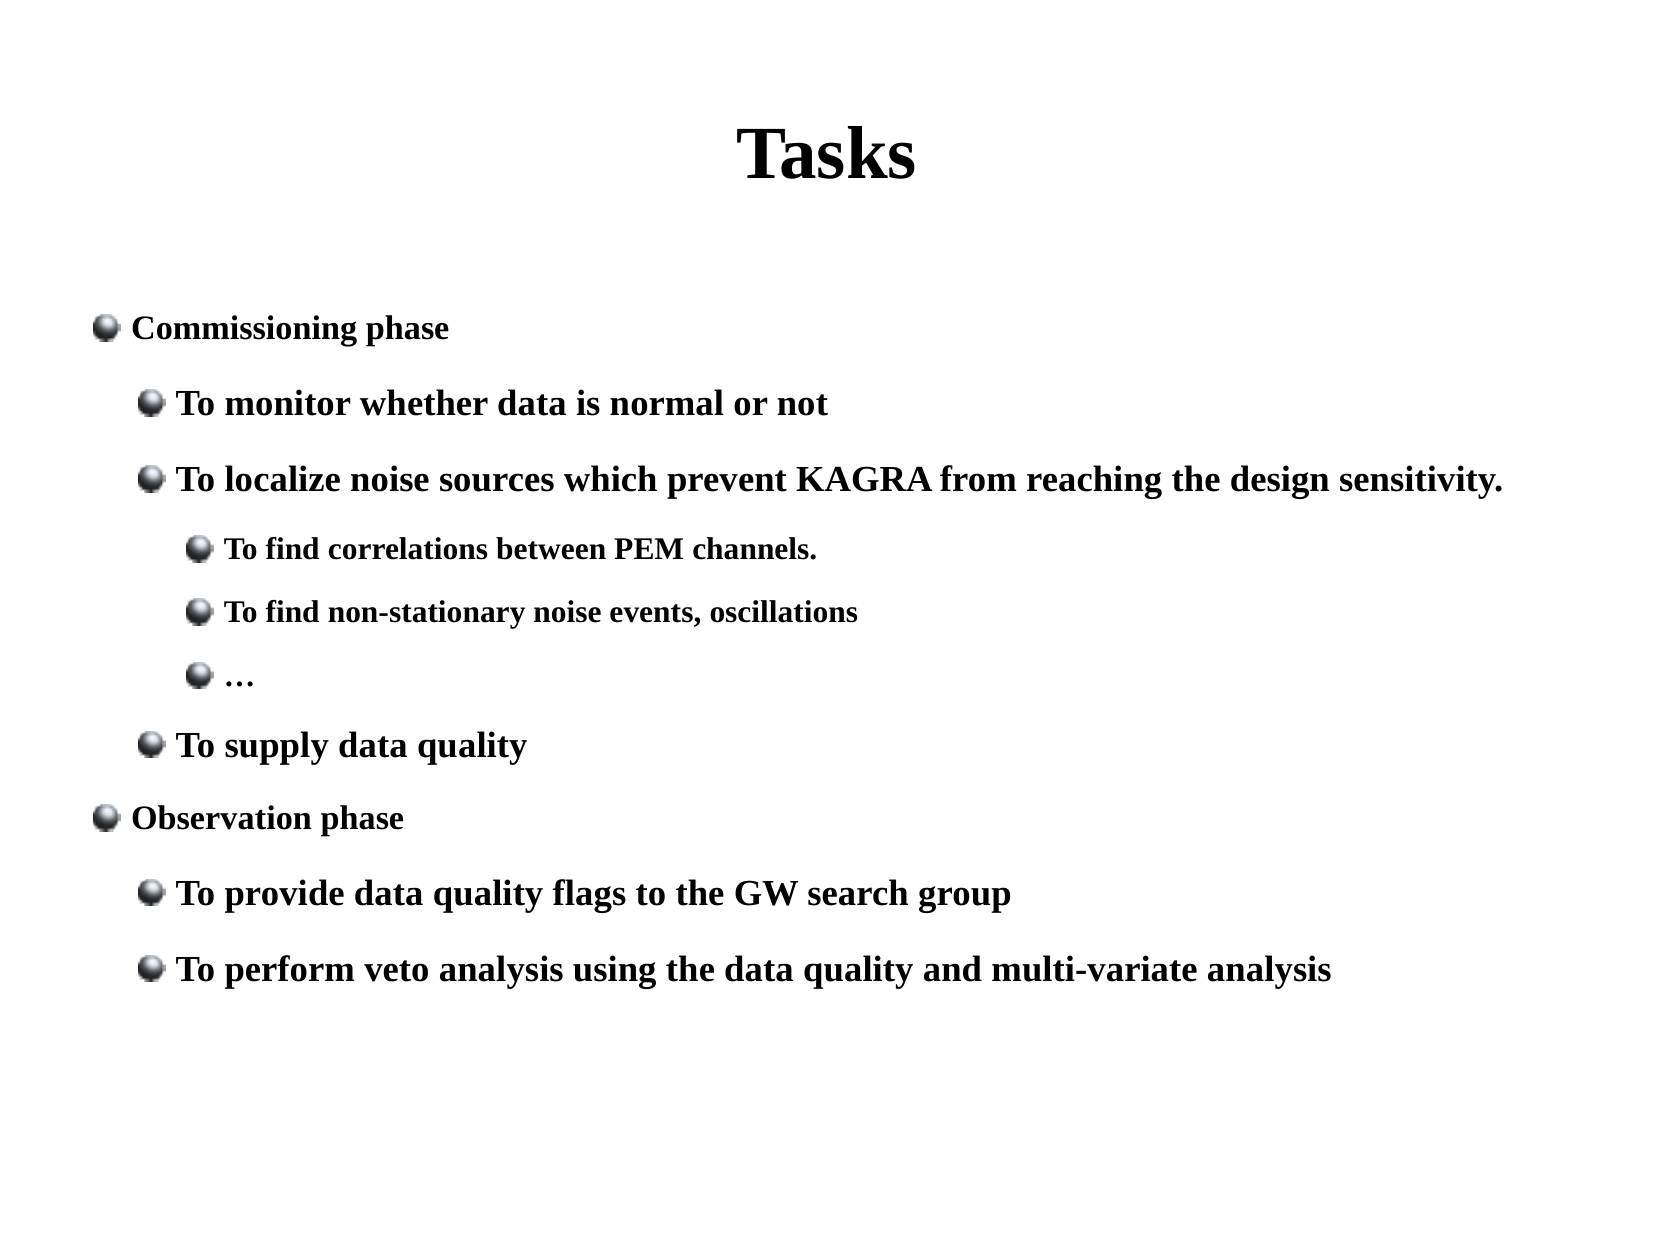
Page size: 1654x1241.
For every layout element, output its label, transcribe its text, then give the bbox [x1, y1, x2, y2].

title Tasks [82, 49, 1571, 257]
list Commissioning phase To monitor whether data is normal or not To localize noise sources which prevent KAGRA from reaching the design sensitivity. To find correlations between PEM channels. To find non-stationary noise events, oscillations … To supply data quality Observation phase To provide data quality flags to the GW search group To perform veto analysis using the data quality and multi-variate analysis [82, 290, 1571, 1010]
